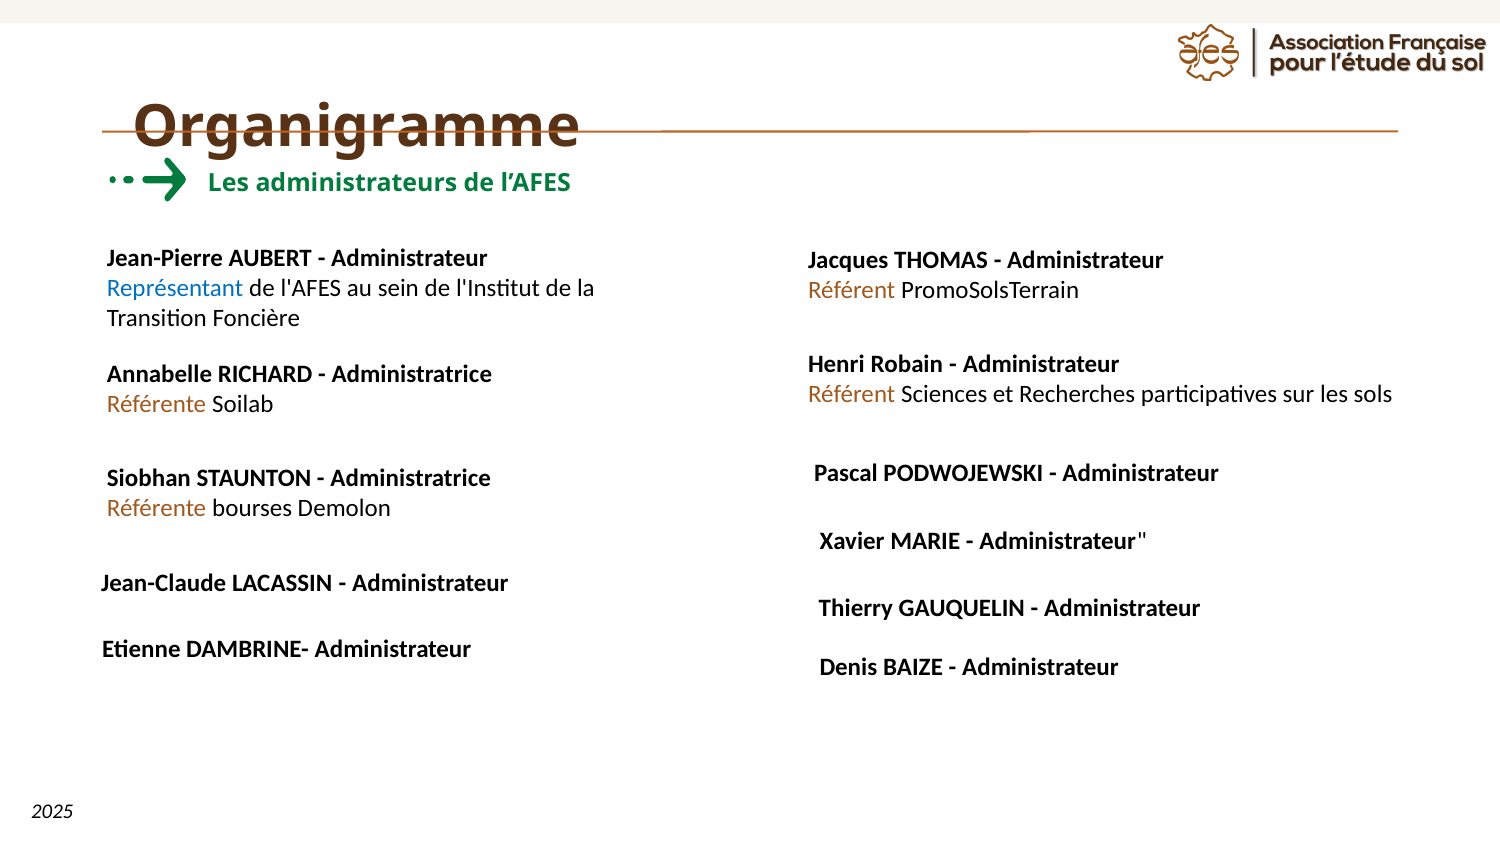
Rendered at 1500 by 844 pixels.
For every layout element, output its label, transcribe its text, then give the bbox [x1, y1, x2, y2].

text_box Les administrateurs de l’AFES [193, 160, 1500, 204]
text_box Xavier MARIE - Administrateur" [804, 516, 1453, 563]
text_box Jacques THOMAS - Administrateur Référent PromoSolsTerrain [793, 235, 1477, 312]
text_box Annabelle RICHARD - Administratrice Référente Soilab [91, 350, 740, 426]
text_box [122, 175, 135, 185]
picture [1178, 23, 1500, 95]
text_box Pascal PODWOJEWSKI - Administrateur [799, 448, 1448, 494]
text_box Thierry GAUQUELIN - Administrateur [803, 584, 1466, 630]
text_box Jean-Pierre AUBERT - Administrateur Représentant de l'AFES au sein de l'Institut de la Transition Foncière [91, 234, 662, 341]
title Organigramme [83, 34, 1435, 129]
text_box Denis BAIZE - Administrateur [804, 643, 1488, 689]
text_box Etienne DAMBRINE- Administrateur [87, 624, 746, 671]
text_box [108, 175, 117, 185]
text_box Siobhan STAUNTON - Administratrice Référente bourses Demolon [91, 453, 740, 530]
text_box Henri Robain - Administrateur Référent Sciences et Recherches participatives sur les sols [793, 340, 1441, 417]
text_box Jean-Claude LACASSIN - Administrateur [85, 559, 734, 605]
text_box 2025 [16, 786, 766, 830]
text_box [141, 156, 187, 203]
